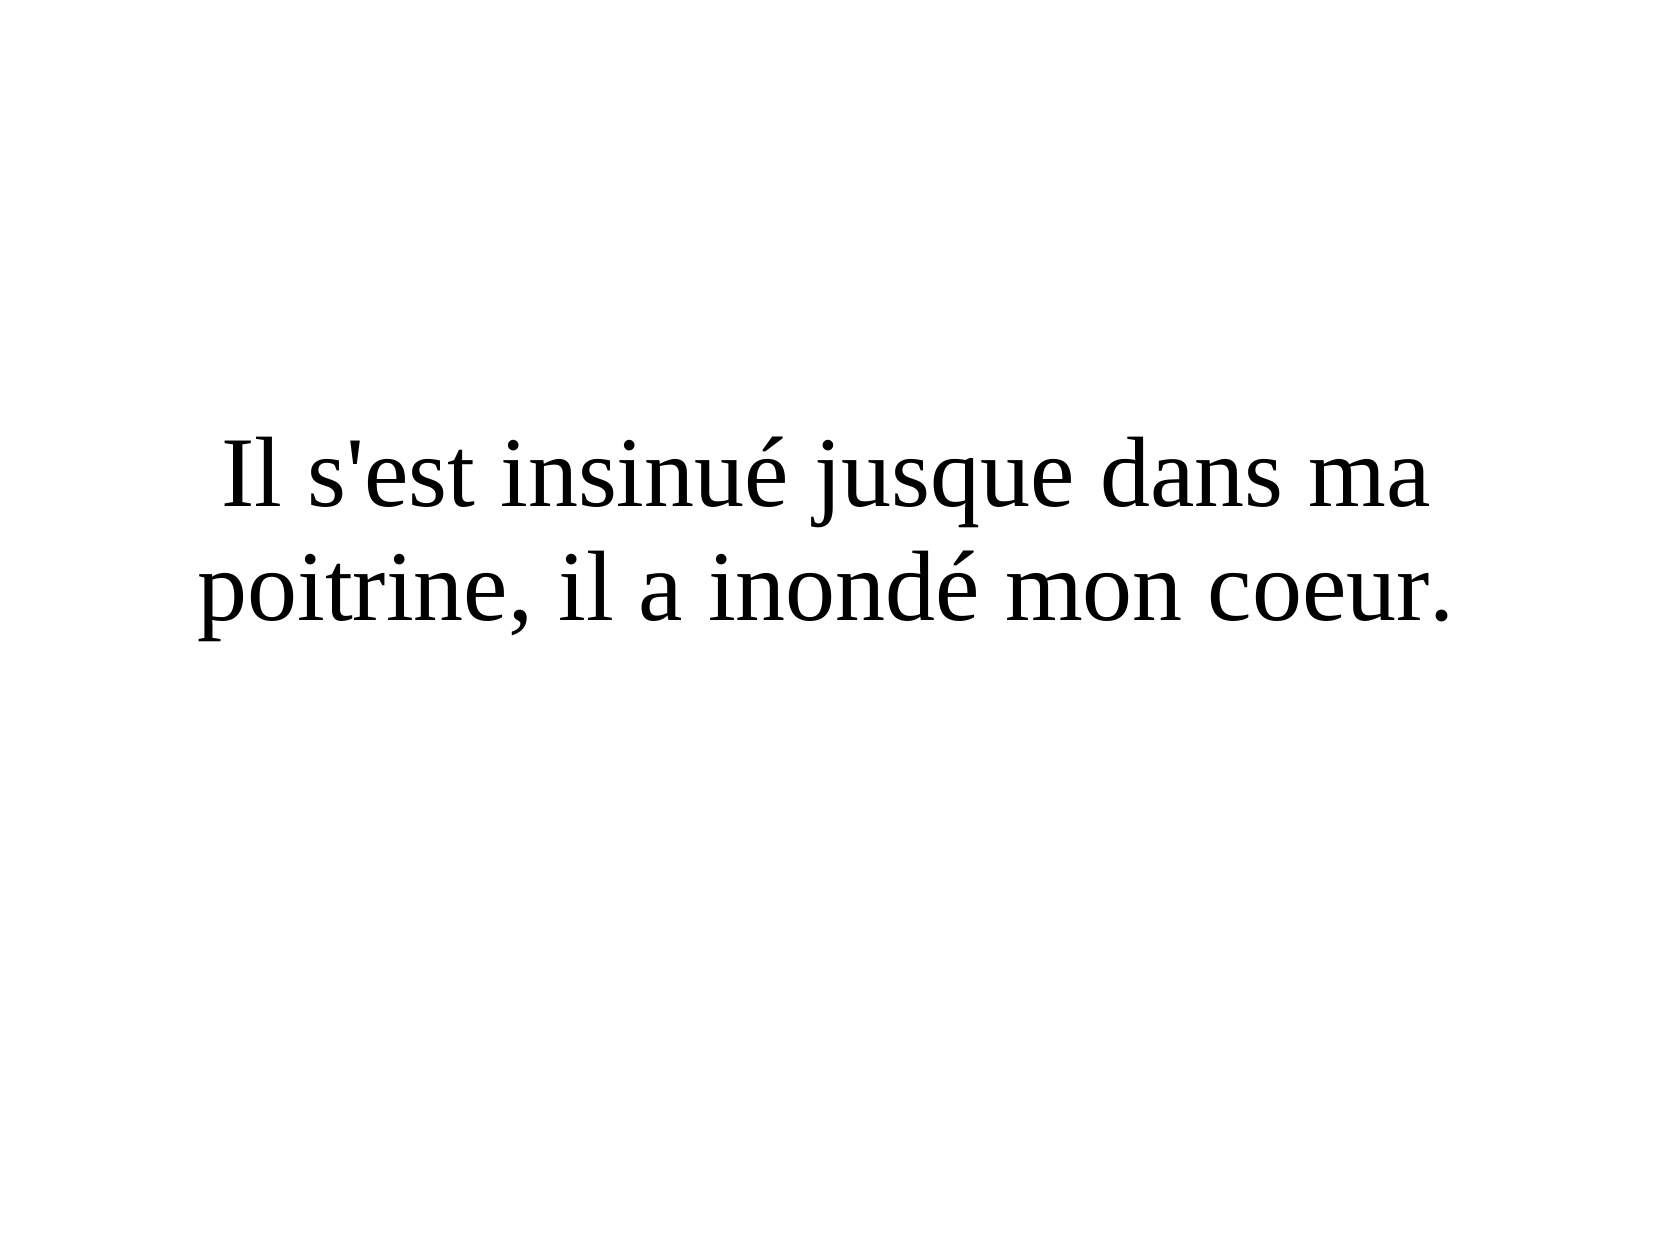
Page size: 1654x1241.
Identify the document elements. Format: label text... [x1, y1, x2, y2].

text_box Il s'est insinué jusque dans ma poitrine, il a inondé mon coeur. [82, 49, 1571, 1010]
